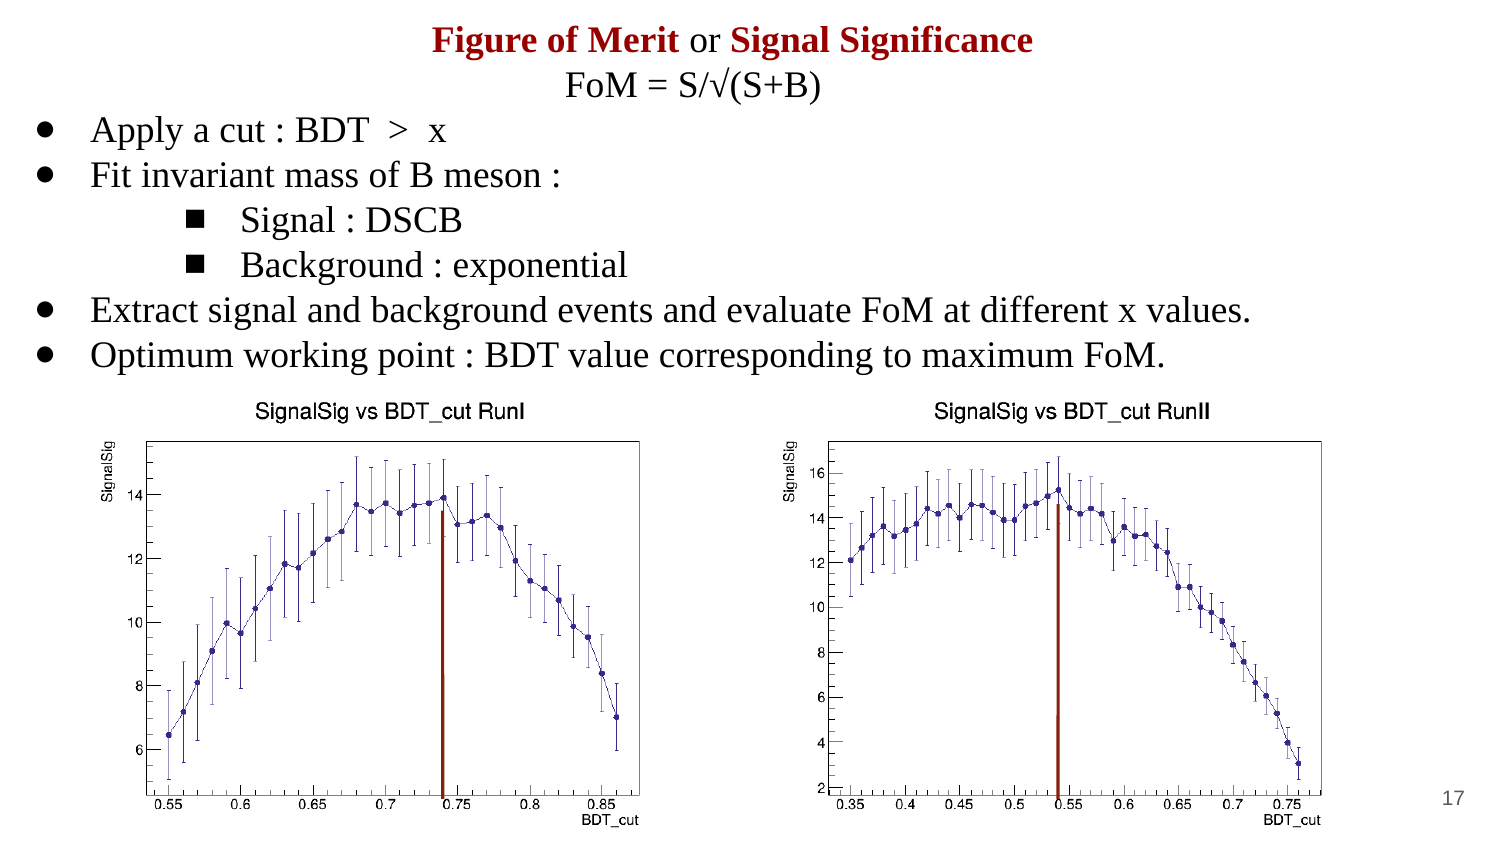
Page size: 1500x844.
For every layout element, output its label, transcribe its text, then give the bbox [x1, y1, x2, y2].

slide_number <number> [1389, 764, 1480, 830]
picture [84, 396, 700, 840]
text_box Figure of Merit or Signal Significance FoM = S/√(S+B) Apply a cut : BDT > x Fit invariant mass of B meson : Signal : DSCB Background : exponential Extract signal and background events and evaluate FoM at different x values. Optimum working point : BDT value corresponding to maximum FoM. [0, 0, 1500, 391]
picture [766, 396, 1382, 840]
